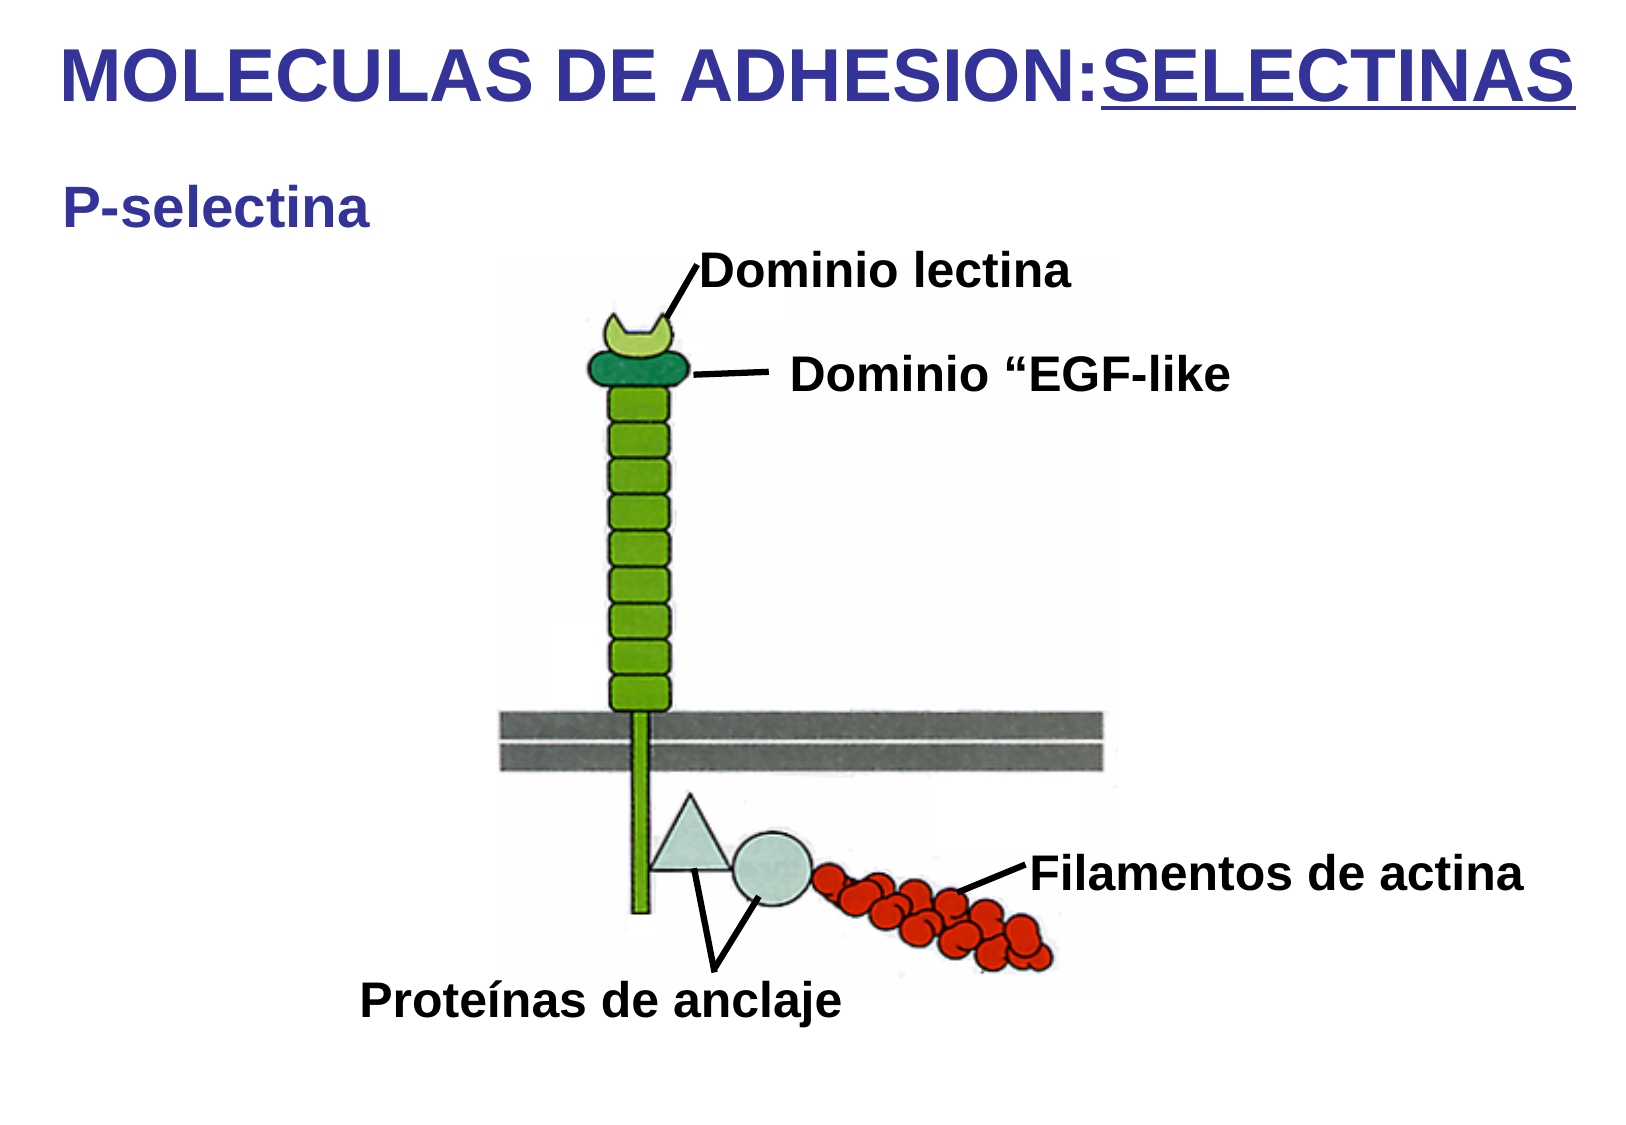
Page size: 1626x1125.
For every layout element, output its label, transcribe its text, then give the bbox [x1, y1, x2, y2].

text_box Filamentos de actina [1014, 833, 1540, 909]
text_box MOLECULAS DE ADHESION:SELECTINAS [37, 18, 1598, 125]
text_box Dominio lectina [684, 229, 1087, 306]
text_box Dominio “EGF-like [774, 333, 1247, 410]
text_box P-selectina [47, 161, 386, 248]
text_box Proteínas de anclaje [344, 959, 858, 1036]
picture [475, 256, 1118, 993]
